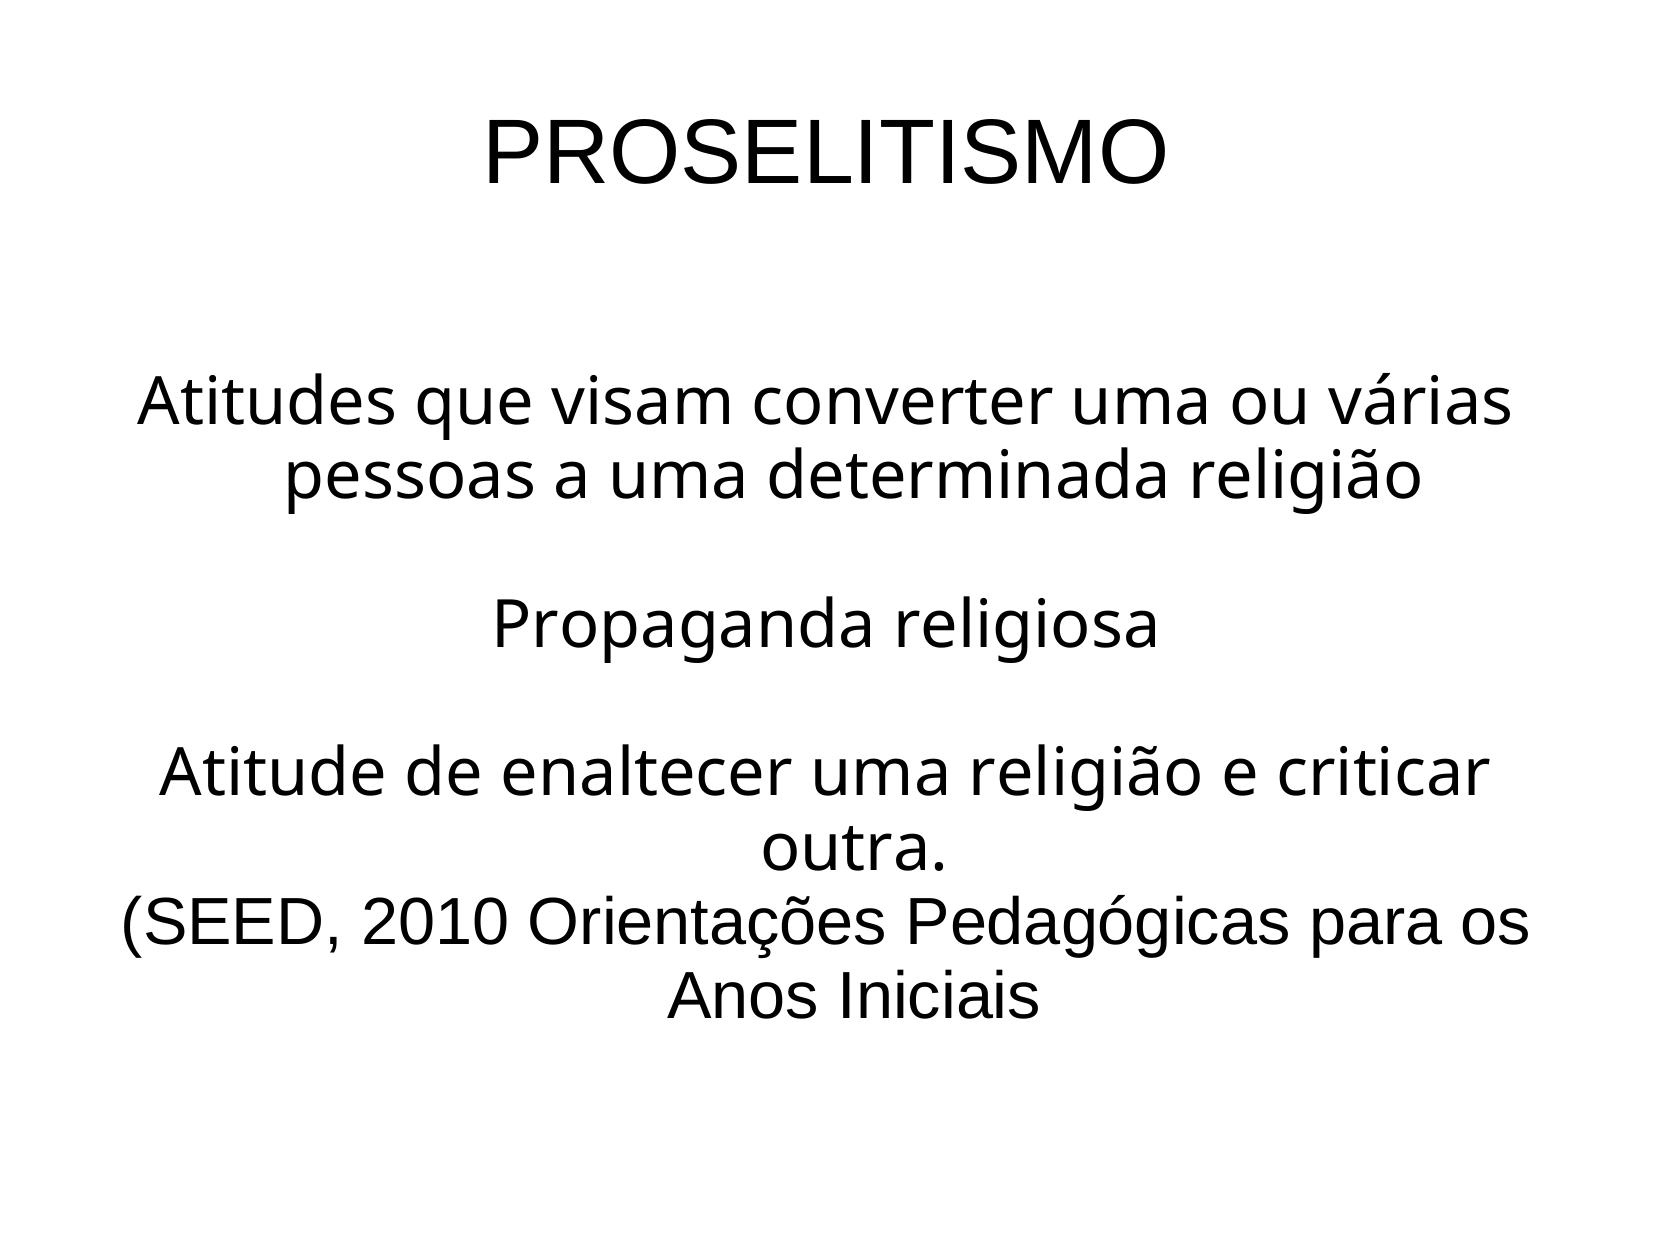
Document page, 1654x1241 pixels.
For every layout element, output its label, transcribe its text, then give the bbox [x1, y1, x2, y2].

title PROSELITISMO [82, 56, 1571, 249]
subtitle Atitudes que visam converter uma ou várias pessoas a uma determinada religião Propaganda religiosa Atitude de enaltecer uma religião e criticar outra. (SEED, 2010 Orientações Pedagógicas para os Anos Iniciais [82, 297, 1571, 1102]
